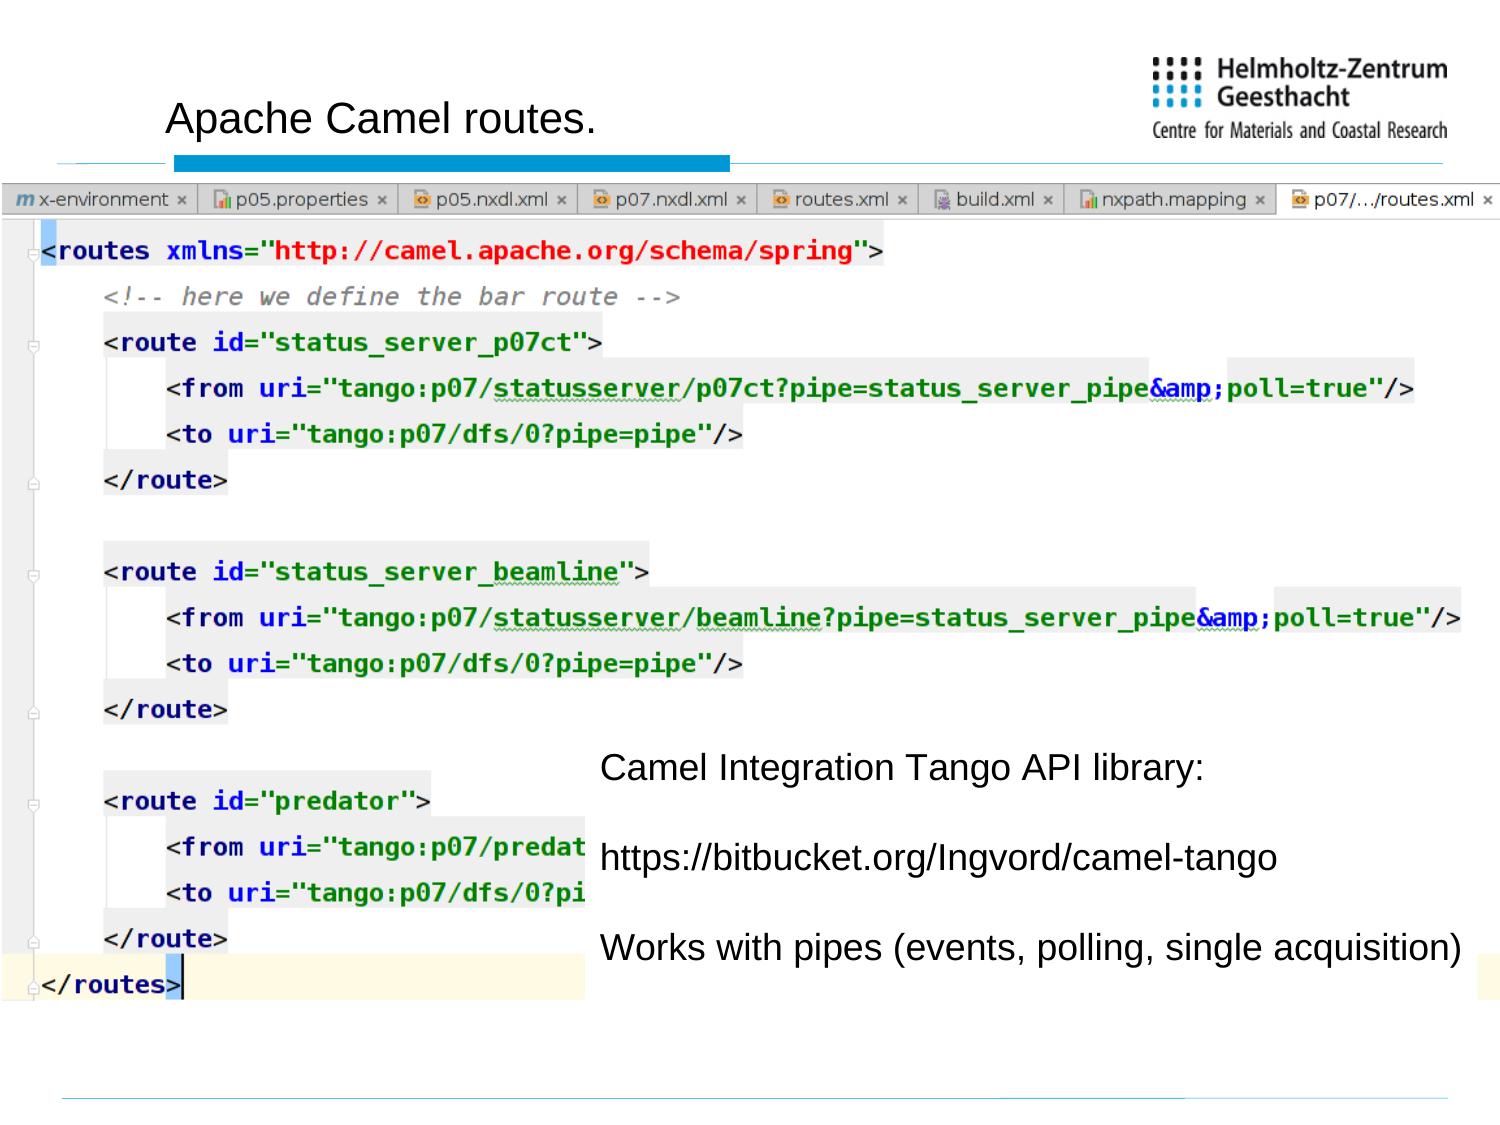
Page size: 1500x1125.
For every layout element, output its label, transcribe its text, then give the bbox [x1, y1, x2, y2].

text_box Apache Camel routes. [165, 58, 1115, 143]
text_box Camel Integration Tango API library: https://bitbucket.org/Ingvord/camel-tango Works with pipes (events, polling, single acquisition) [585, 735, 1477, 1021]
picture [1153, 57, 1447, 138]
picture [2, 183, 1500, 1001]
